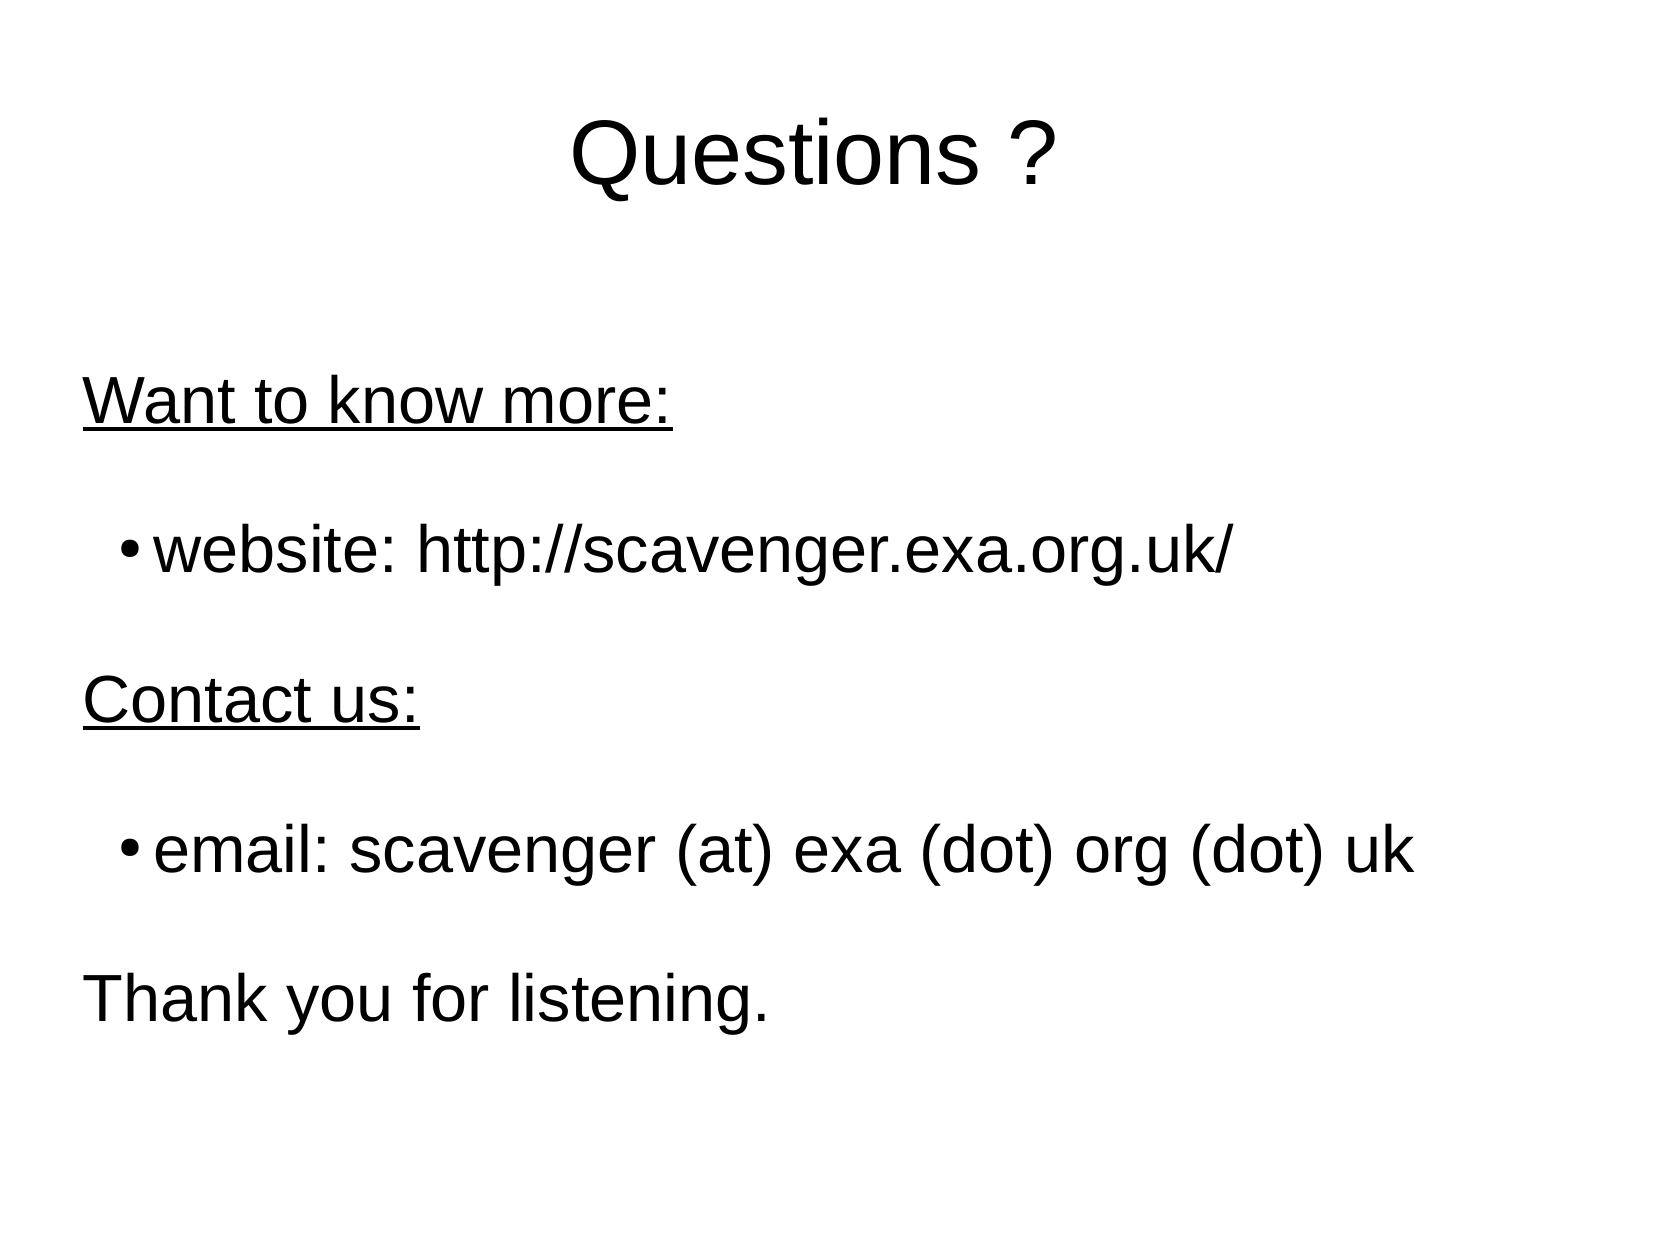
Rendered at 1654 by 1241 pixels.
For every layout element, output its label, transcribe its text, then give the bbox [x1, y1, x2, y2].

title Questions ? [82, 56, 1571, 250]
subtitle Want to know more: website: http://scavenger.exa.org.uk/ Contact us: email: scavenger (at) exa (dot) org (dot) uk Thank you for listening. [82, 297, 1571, 1102]
